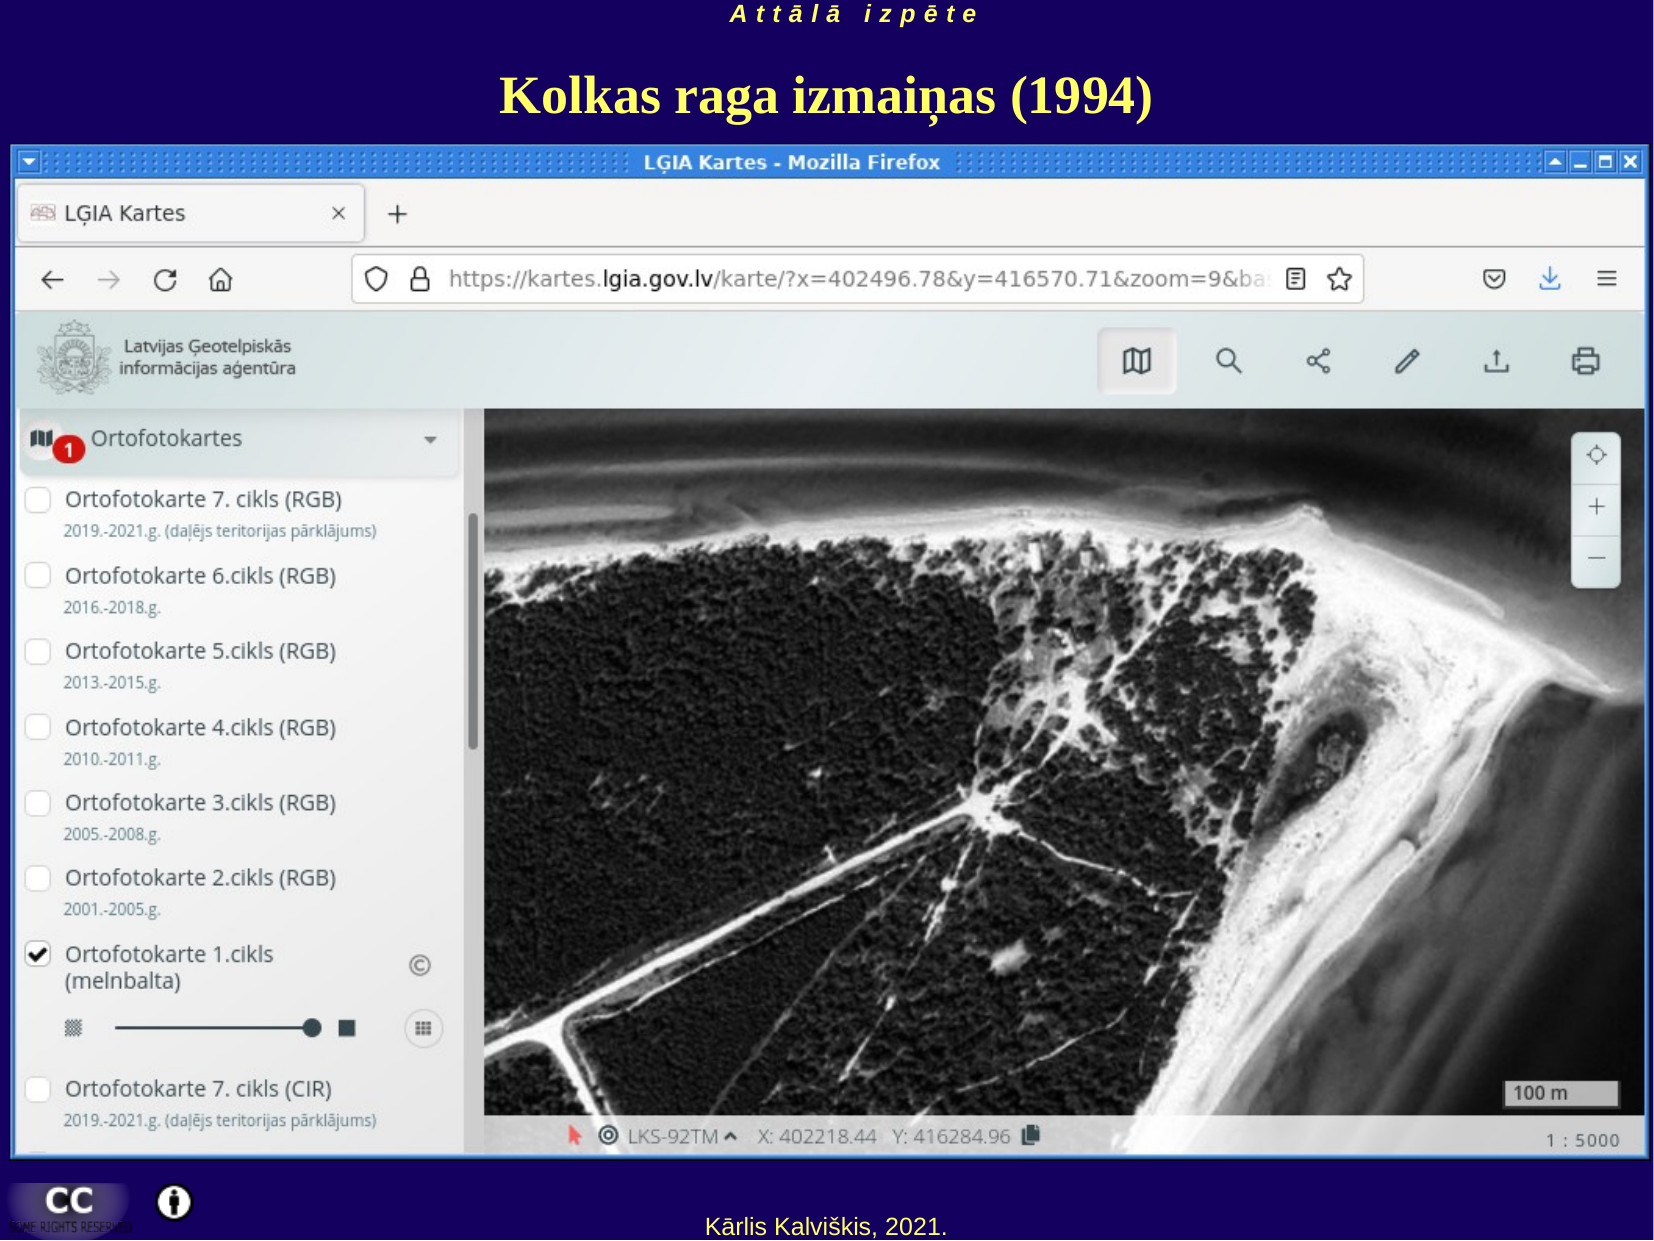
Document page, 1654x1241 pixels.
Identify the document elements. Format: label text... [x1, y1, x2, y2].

title Kolkas raga izmaiņas (1994) [120, 65, 1533, 143]
picture [155, 1183, 194, 1222]
picture [0, 1183, 141, 1241]
picture [9, 143, 1651, 1161]
